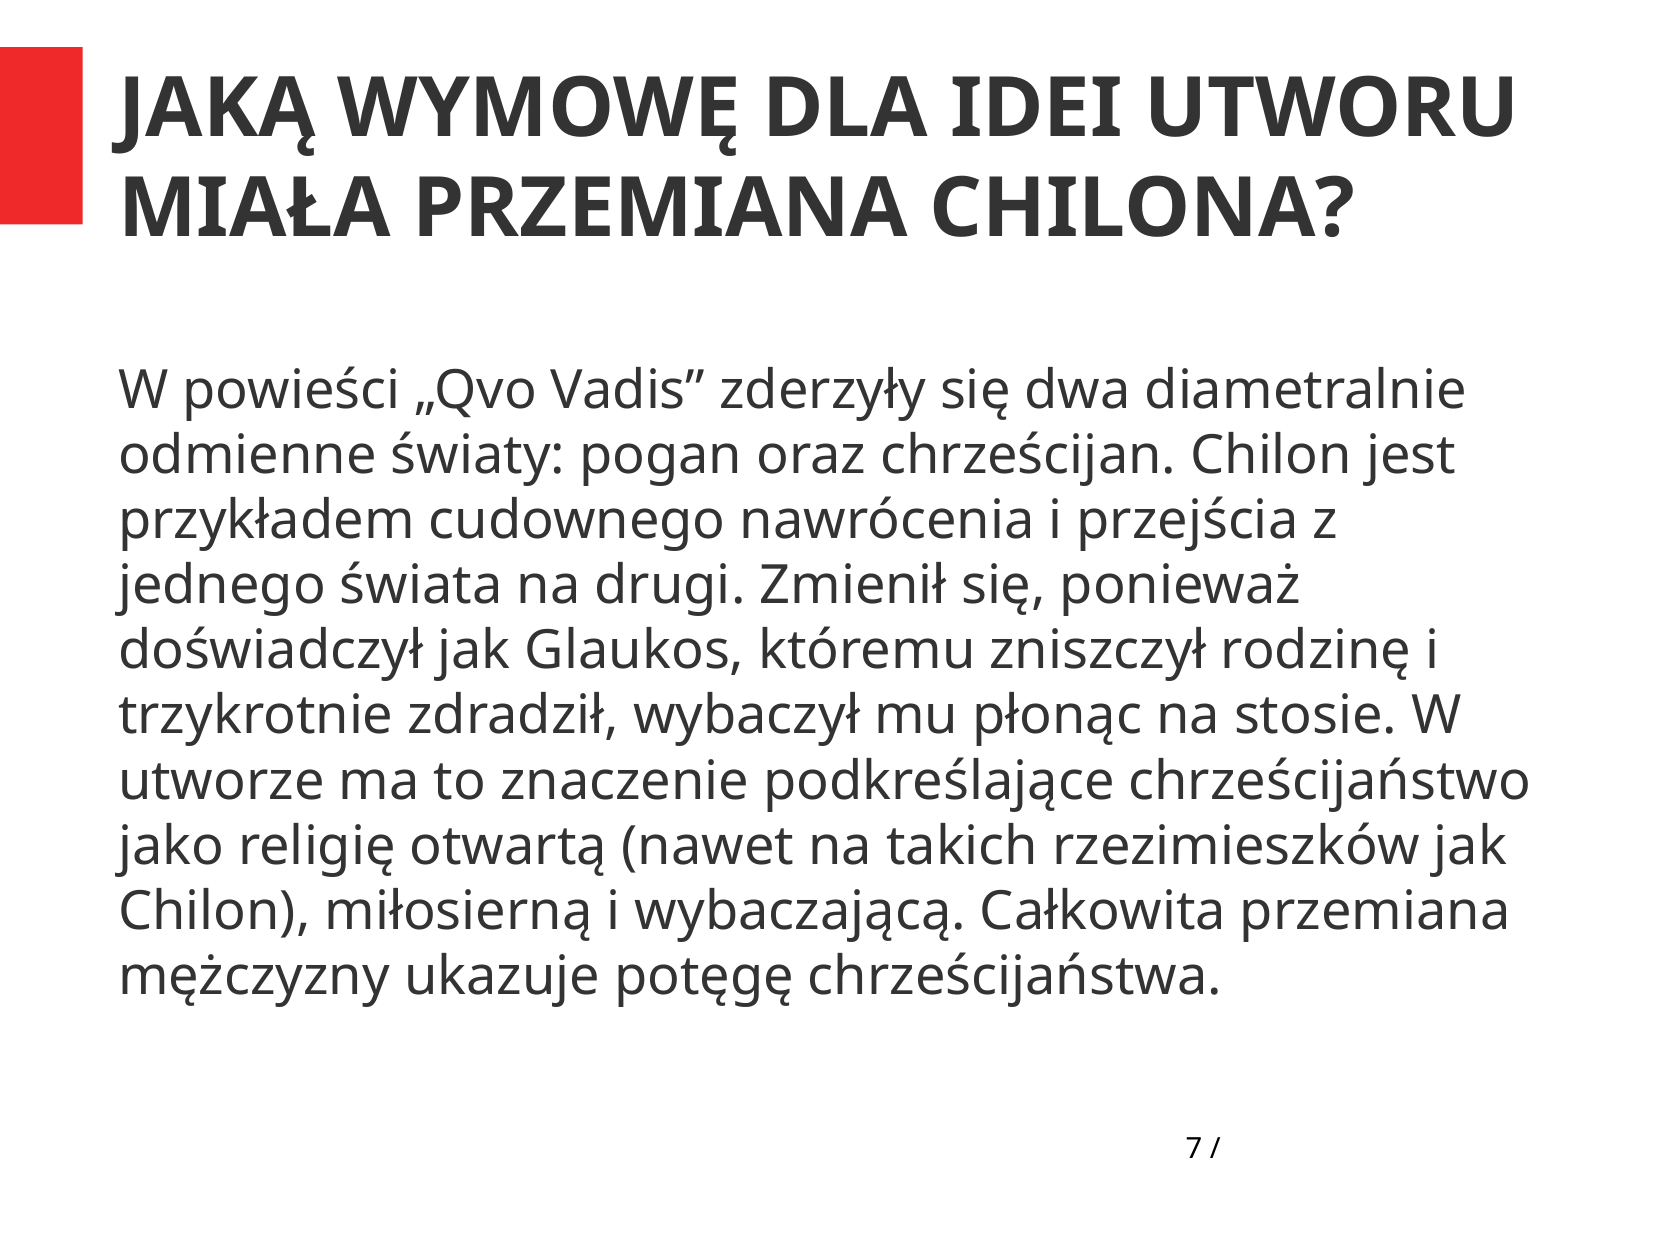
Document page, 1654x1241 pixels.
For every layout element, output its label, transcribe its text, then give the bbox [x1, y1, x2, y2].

list W powieści „Qvo Vadis” zderzyły się dwa diametralnie odmienne światy: pogan oraz chrześcijan. Chilon jest przykładem cudownego nawrócenia i przejścia z jednego świata na drugi. Zmienił się, ponieważ doświadczył jak Glaukos, któremu zniszczył rodzinę i trzykrotnie zdradził, wybaczył mu płonąc na stosie. W utworze ma to znaczenie podkreślające chrześcijaństwo jako religię otwartą (nawet na takich rzezimieszków jak Chilon), miłosierną i wybaczającą. Całkowita przemiana mężczyzny ukazuje potęgę chrześcijaństwa. [118, 354, 1536, 1074]
title JAKĄ WYMOWĘ DLA IDEI UTWORU MIAŁA PRZEMIANA CHILONA? [118, 0, 1571, 320]
text_box / [1185, 1129, 1571, 1216]
